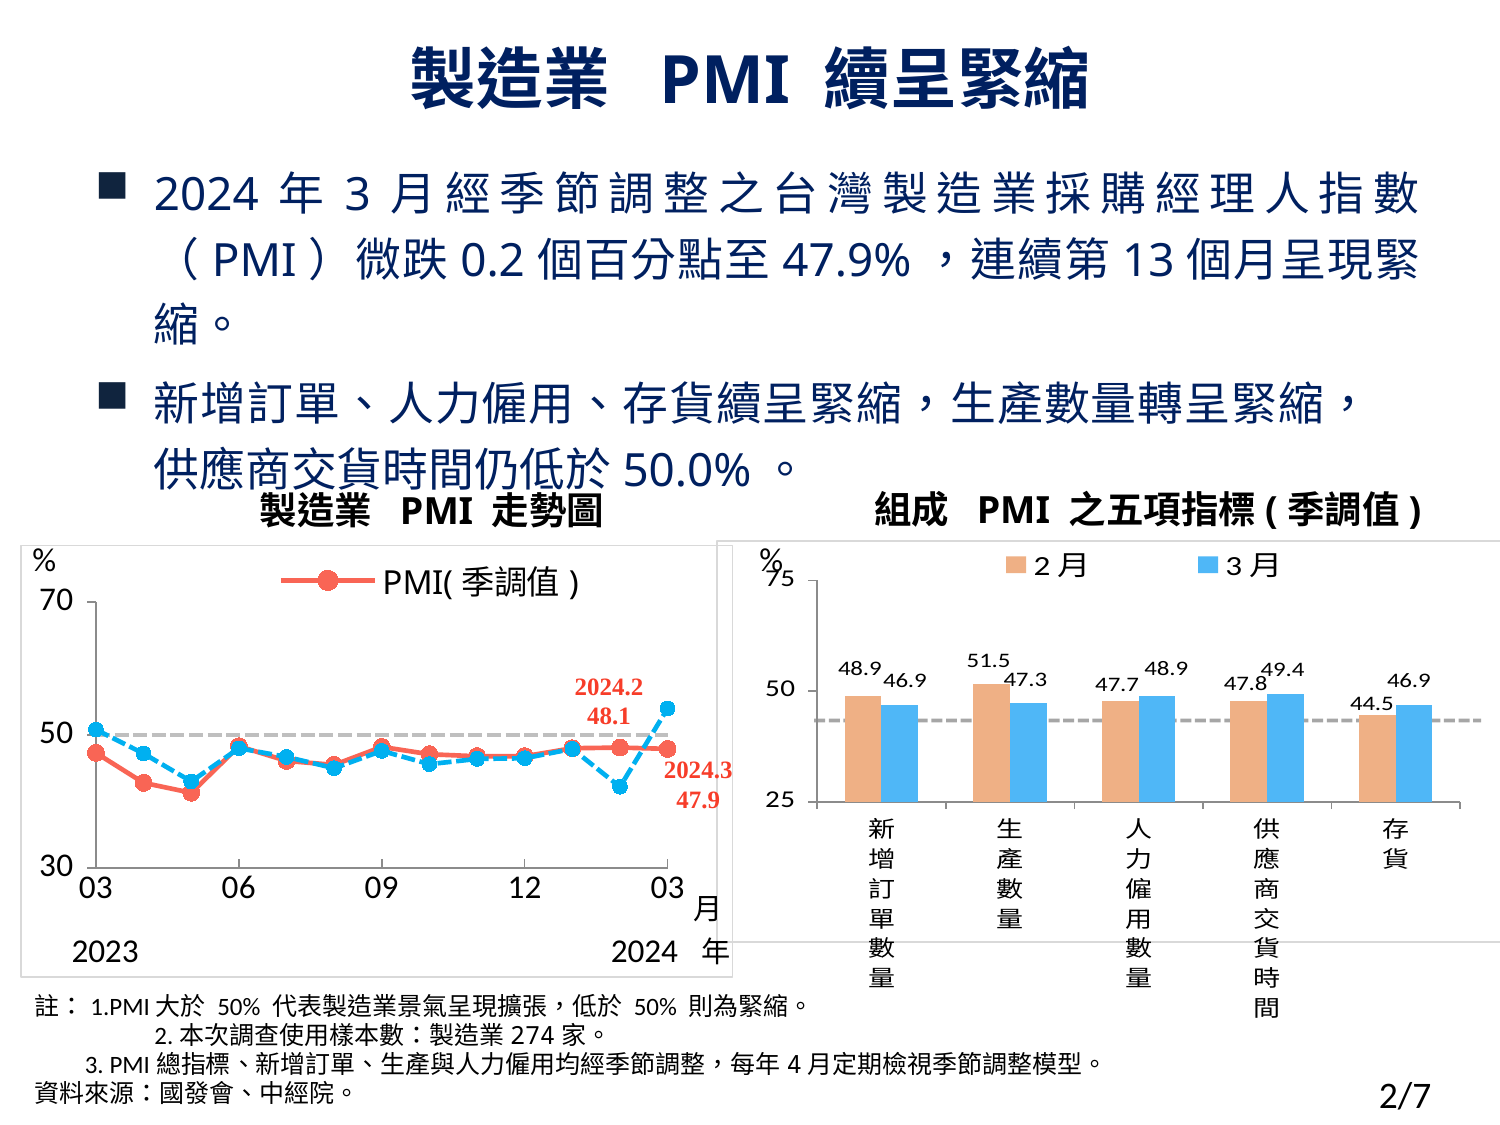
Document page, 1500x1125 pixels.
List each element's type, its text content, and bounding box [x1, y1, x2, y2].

title 製造業 PMI 續呈緊縮 [0, 0, 1500, 150]
chart [20, 540, 1500, 1024]
text_box 製造業 PMI 走勢圖 [130, 479, 734, 540]
text_box 月 [701, 905, 715, 910]
text_box % [744, 531, 840, 586]
text_box % [17, 531, 113, 586]
text_box 月 [701, 898, 715, 903]
text_box 2024.2 48.1 [547, 669, 671, 730]
text_box 月 [696, 912, 715, 921]
text_box 月 [679, 882, 739, 921]
text_box 組成 PMI 之五項指標(季調值) [846, 478, 1449, 539]
text_box 註：1.PMI大於 50% 代表製造業景氣呈現擴張，低於 50% 則為緊縮。 2.本次調查使用樣本數：製造業274家。 3. PMI總指標、新增訂單、生產與人力僱用均經季節調整，每年4月定期檢視季節調整模型。 資料來源：國發會、中經院。 [19, 987, 1489, 1116]
text_box 2024.3 47.9 [636, 753, 761, 814]
text_box 2023 2024 年 [56, 921, 754, 1017]
text_box 2024年3月經季節調整之台灣製造業採購經理人指數（PMI）微跌0.2個百分點至47.9%，連續第13個月呈現緊縮。 新增訂單、人力僱用、存貨續呈緊縮，生產數量轉呈緊縮， 供應商交貨時間仍低於50.0%。 [47, 135, 1453, 497]
